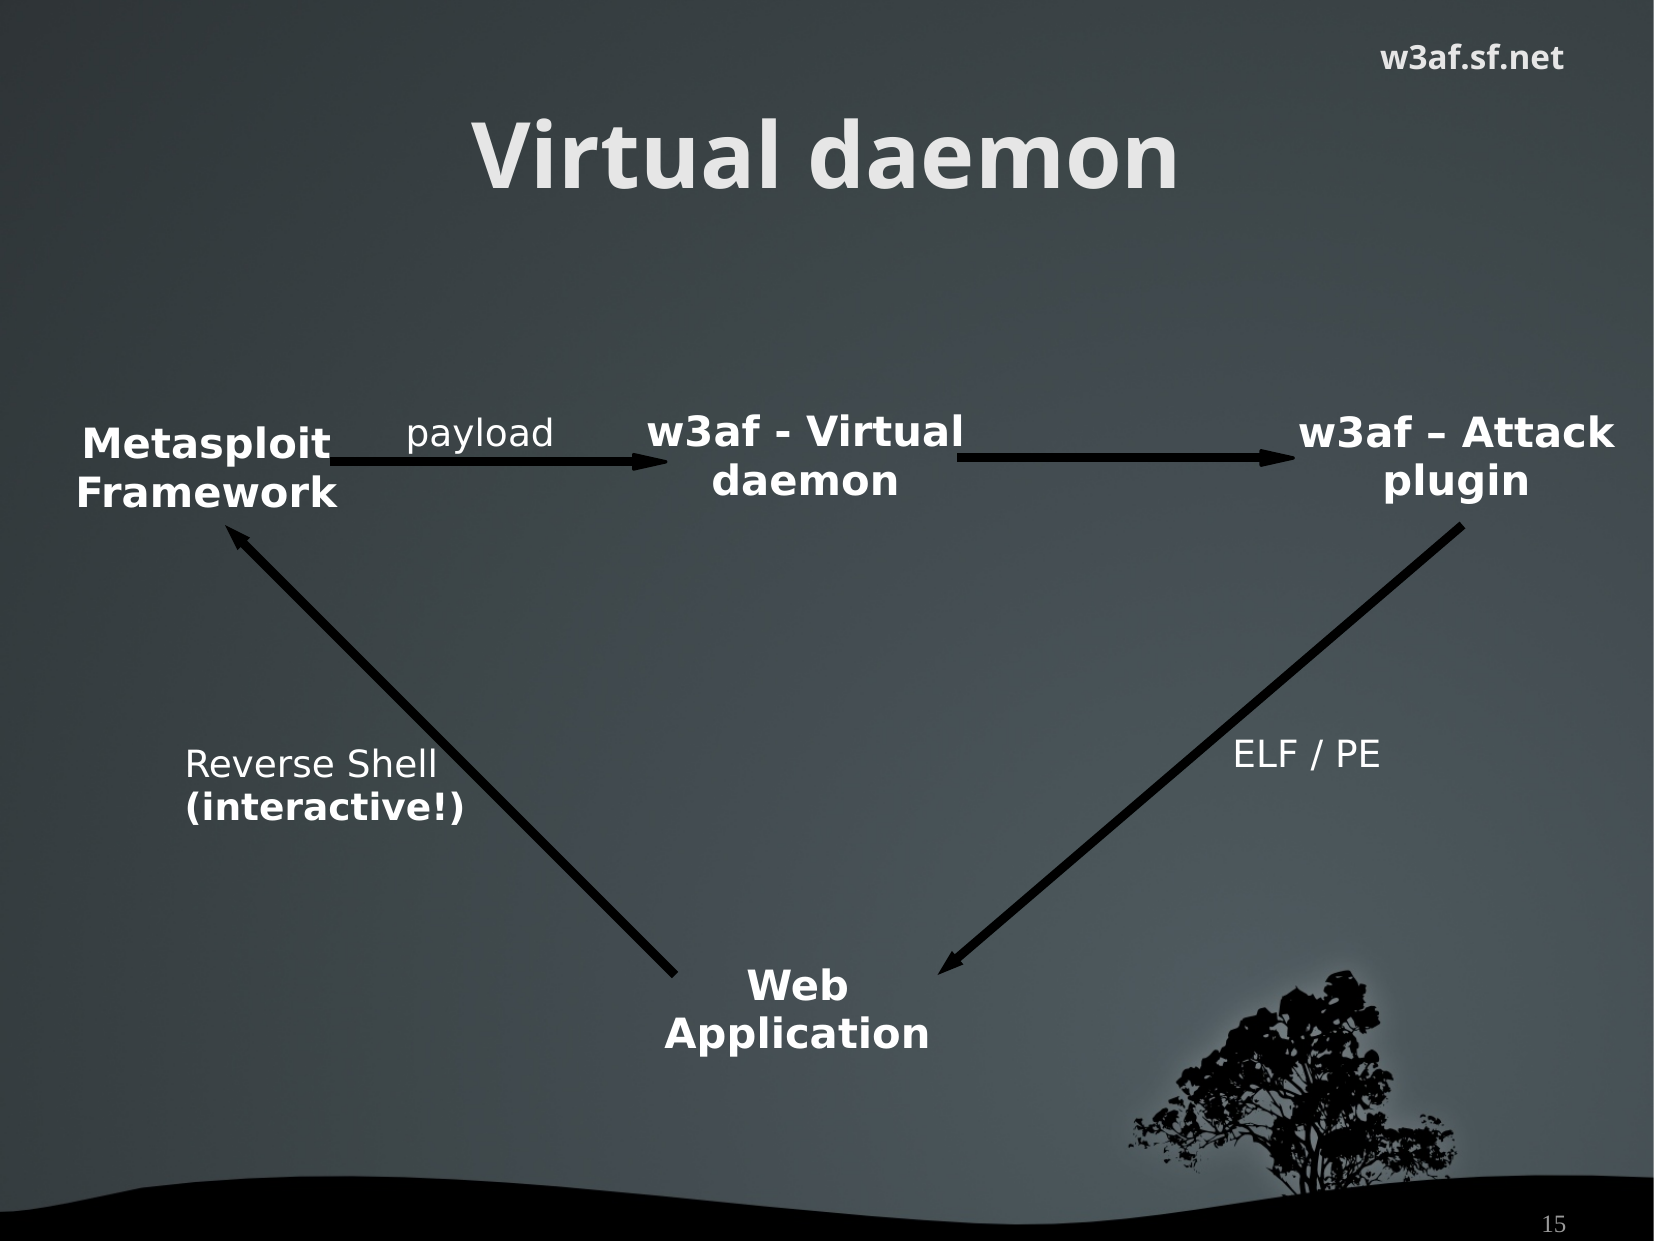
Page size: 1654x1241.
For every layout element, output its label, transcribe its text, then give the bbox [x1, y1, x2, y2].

text_box Metasploit Framework [37, 412, 376, 525]
title w3af.sf.net [1290, 0, 1654, 113]
text_box Web Application [647, 954, 948, 1066]
title Virtual daemon [82, 49, 1571, 257]
picture [0, 0, 1654, 1241]
text_box w3af – Attack plugin [1253, 401, 1654, 514]
text_box Reverse Shell (interactive!) [169, 735, 526, 901]
text_box payload [390, 404, 616, 463]
text_box w3af - Virtual daemon [596, 400, 1015, 513]
text_box ELF / PE [1217, 725, 1518, 784]
